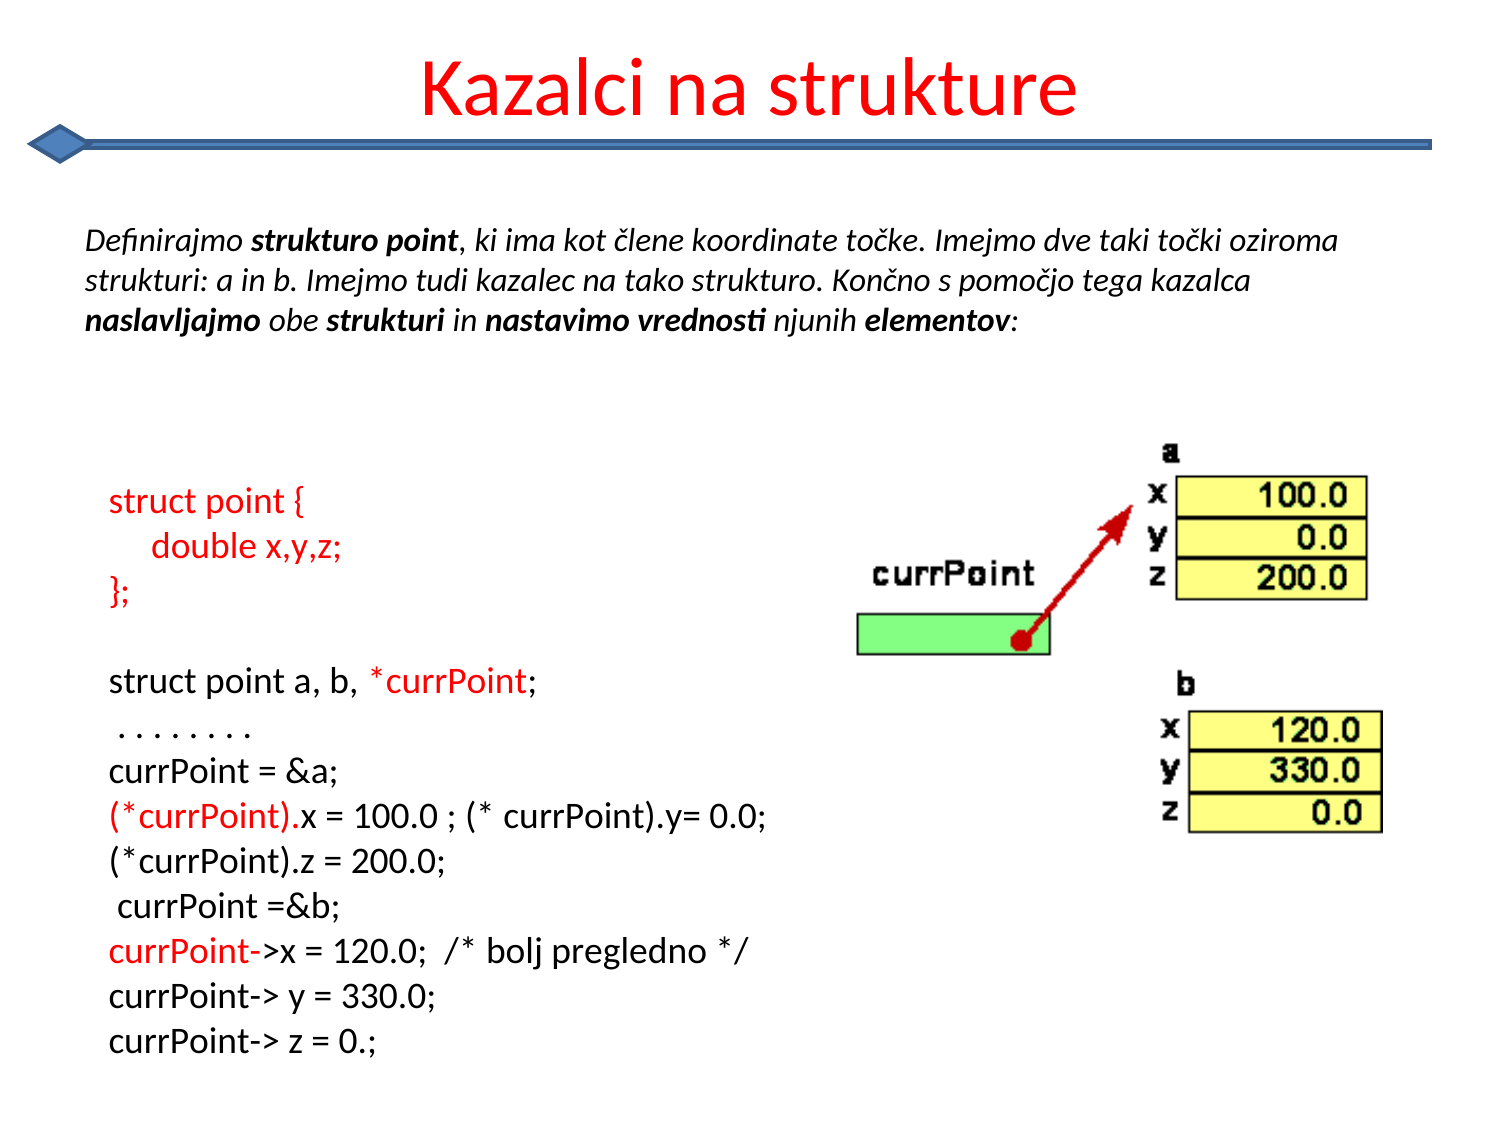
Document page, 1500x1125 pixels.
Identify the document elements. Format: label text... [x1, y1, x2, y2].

text_box Definirajmo strukturo point, ki ima kot člene koordinate točke. Imejmo dve taki točki oziroma strukturi: a in b. Imejmo tudi kazalec na tako strukturo. Končno s pomočjo tega kazalca naslavljajmo obe strukturi in nastavimo vrednosti njunih elementov: [70, 210, 1430, 347]
text_box struct point { double x,y,z; }; struct point a, b, *currPoint; . . . . . . . . currPoint = &a; (*currPoint).x = 100.0 ; (* currPoint).y= 0.0; (*currPoint).z = 200.0; currPoint =&b; currPoint->x = 120.0; /* bolj pregledno */ currPoint-> y = 330.0; currPoint-> z = 0.; [93, 468, 903, 1070]
picture [855, 421, 1383, 840]
title Kazalci na strukture [75, 23, 1426, 141]
